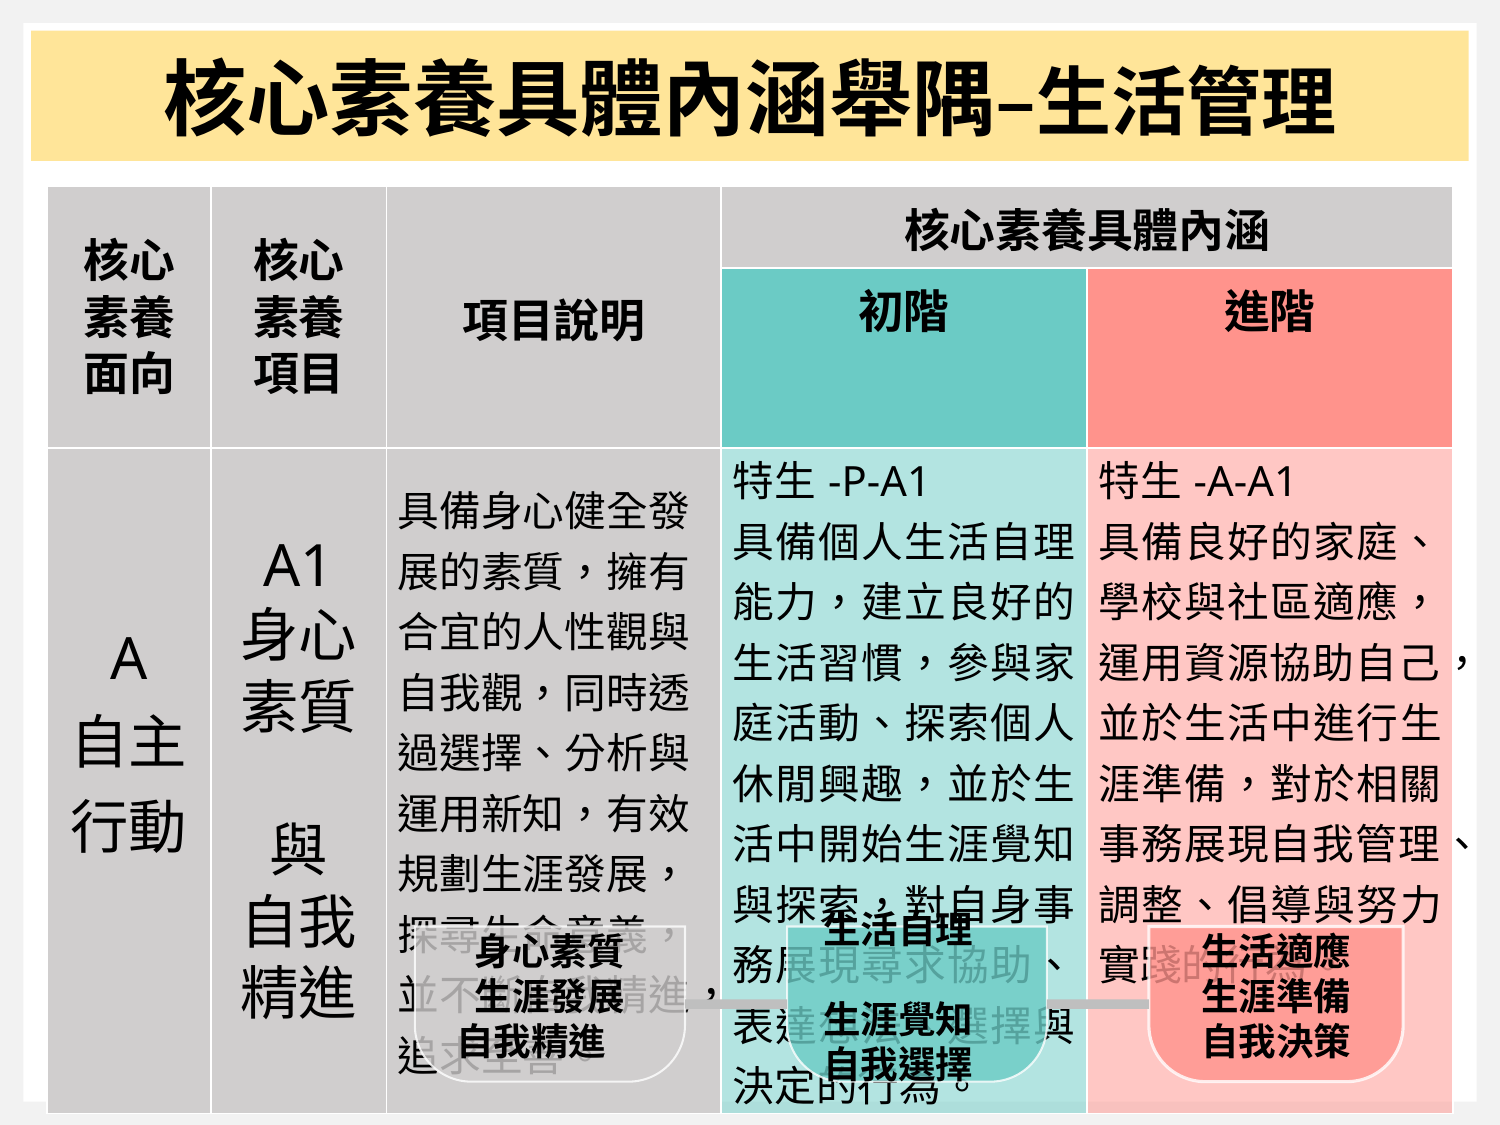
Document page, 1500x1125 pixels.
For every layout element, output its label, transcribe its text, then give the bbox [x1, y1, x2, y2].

table_header 核心素養 面向 [48, 187, 210, 447]
table_cell 進階 [1088, 269, 1452, 447]
text_box 生活適應 生涯準備 自我決策 [1148, 926, 1404, 1082]
text_box 生活自理 生涯覺知 自我選擇 [787, 926, 1047, 1082]
text_box 核心素養具體內涵舉隅–生活管理 [31, 30, 1469, 161]
table_cell A 自主行動 [48, 449, 210, 1113]
table_header 核心 素養 項目 [212, 187, 386, 447]
table_cell 特生-A-A1 具備良好的家庭、學校與社區適應，運用資源協助自己，並於生活中進行生涯準備，對於相關事務展現自我管理、調整、倡導與努力實踐的行為。 [1088, 449, 1452, 1113]
text_box 身心素質 生涯發展 自我精進 [414, 926, 685, 1082]
table_cell 特生-P-A1 具備個人生活自理能力，建立良好的生活習慣，參與家庭活動、探索個人休閒興趣，並於生活中開始生涯覺知與探索，對自身事務展現尋求協助、表達想法、選擇與決定的行為。 [722, 1009, 1086, 1113]
table_cell 初階 [722, 269, 1086, 447]
table_header 核心素養具體內涵 [722, 187, 1452, 267]
table_cell 特生-P-A1 具備個人生活自理能力，建立良好的生活習慣，參與家庭活動、探索個人休閒興趣，並於生活中開始生涯覺知與探索，對自身事務展現尋求協助、表達想法、選擇與決定的行為。 [722, 449, 1086, 999]
table_cell A1 身心素質 與 自我精進 [212, 449, 386, 1113]
table_header 項目說明 [387, 187, 720, 447]
table_cell 具備身心健全發展的素質，擁有合宜的人性觀與自我觀，同時透過選擇、分析與運用新知，有效規劃生涯發展，探尋生命意義，並不斷自我精進，追求至善。 [387, 449, 720, 1113]
